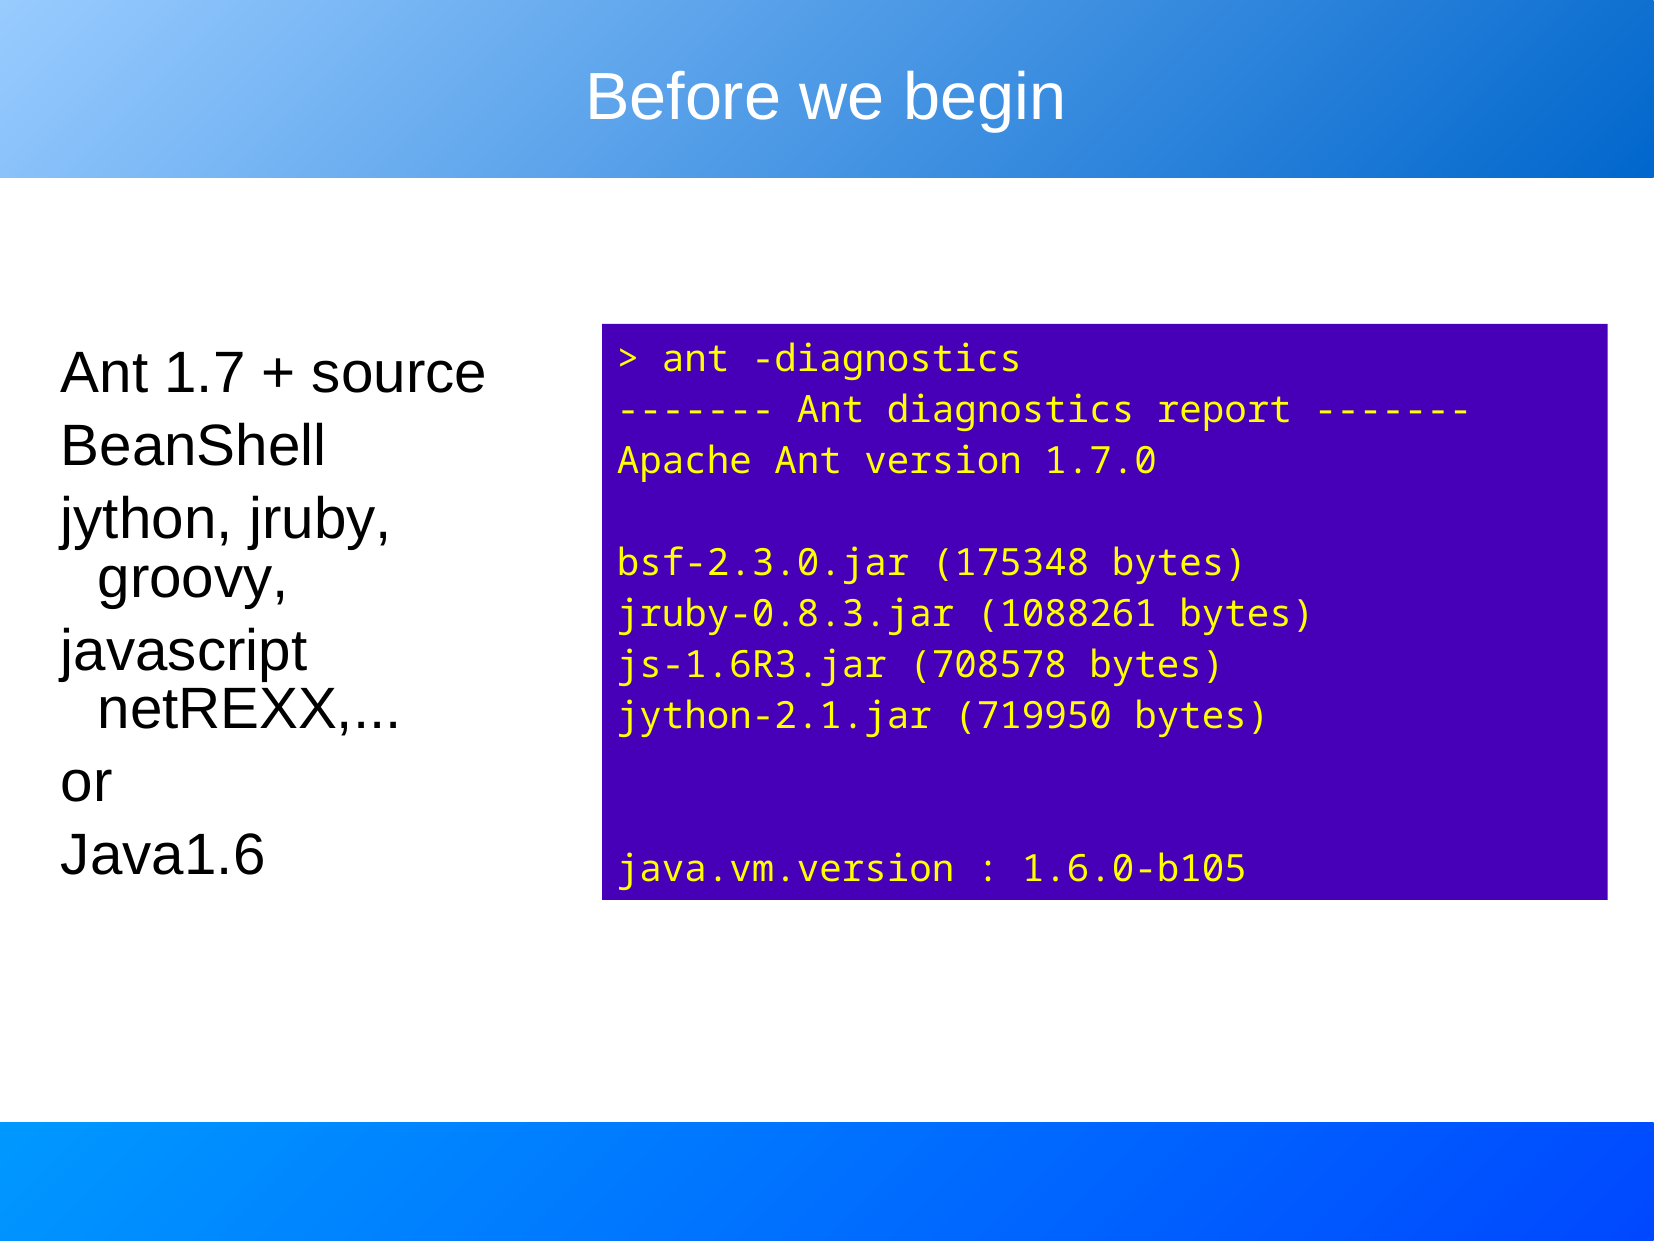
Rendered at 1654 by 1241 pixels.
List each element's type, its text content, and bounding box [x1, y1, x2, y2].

list Ant 1.7 + source BeanShell jython, jruby, groovy, javascript netREXX,... or Java1.6 [60, 346, 560, 1093]
text_box > ant -diagnostics ------- Ant diagnostics report ------- Apache Ant version 1.7.0 bsf-2.3.0.jar (175348 bytes) jruby-0.8.3.jar (1088261 bytes) js-1.6R3.jar (708578 bytes) jython-2.1.jar (719950 bytes) java.vm.version : 1.6.0-b105 [602, 361, 1608, 863]
title Before we begin [162, 59, 1489, 148]
